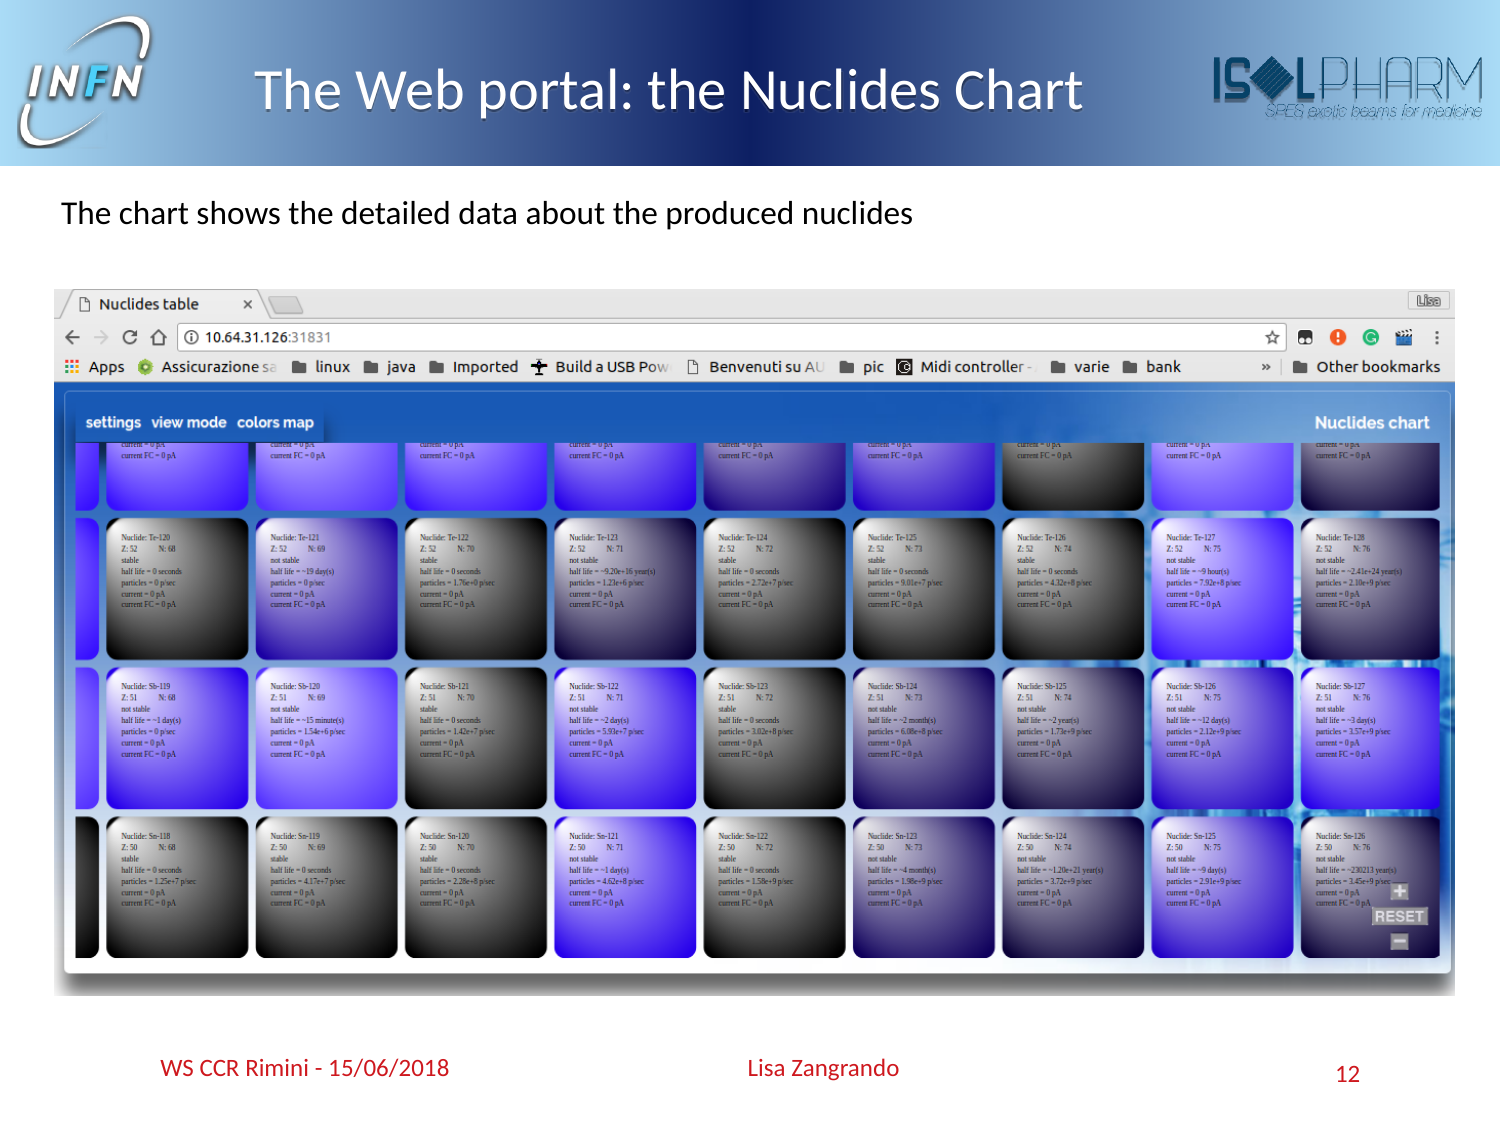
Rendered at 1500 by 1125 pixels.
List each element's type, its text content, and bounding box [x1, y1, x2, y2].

picture [1211, 50, 1484, 121]
title The Web portal: the Nuclides Chart [184, 39, 1156, 151]
picture [54, 289, 1455, 996]
text_box The chart shows the detailed data about the produced nuclides [46, 192, 1455, 271]
picture [17, 12, 156, 151]
